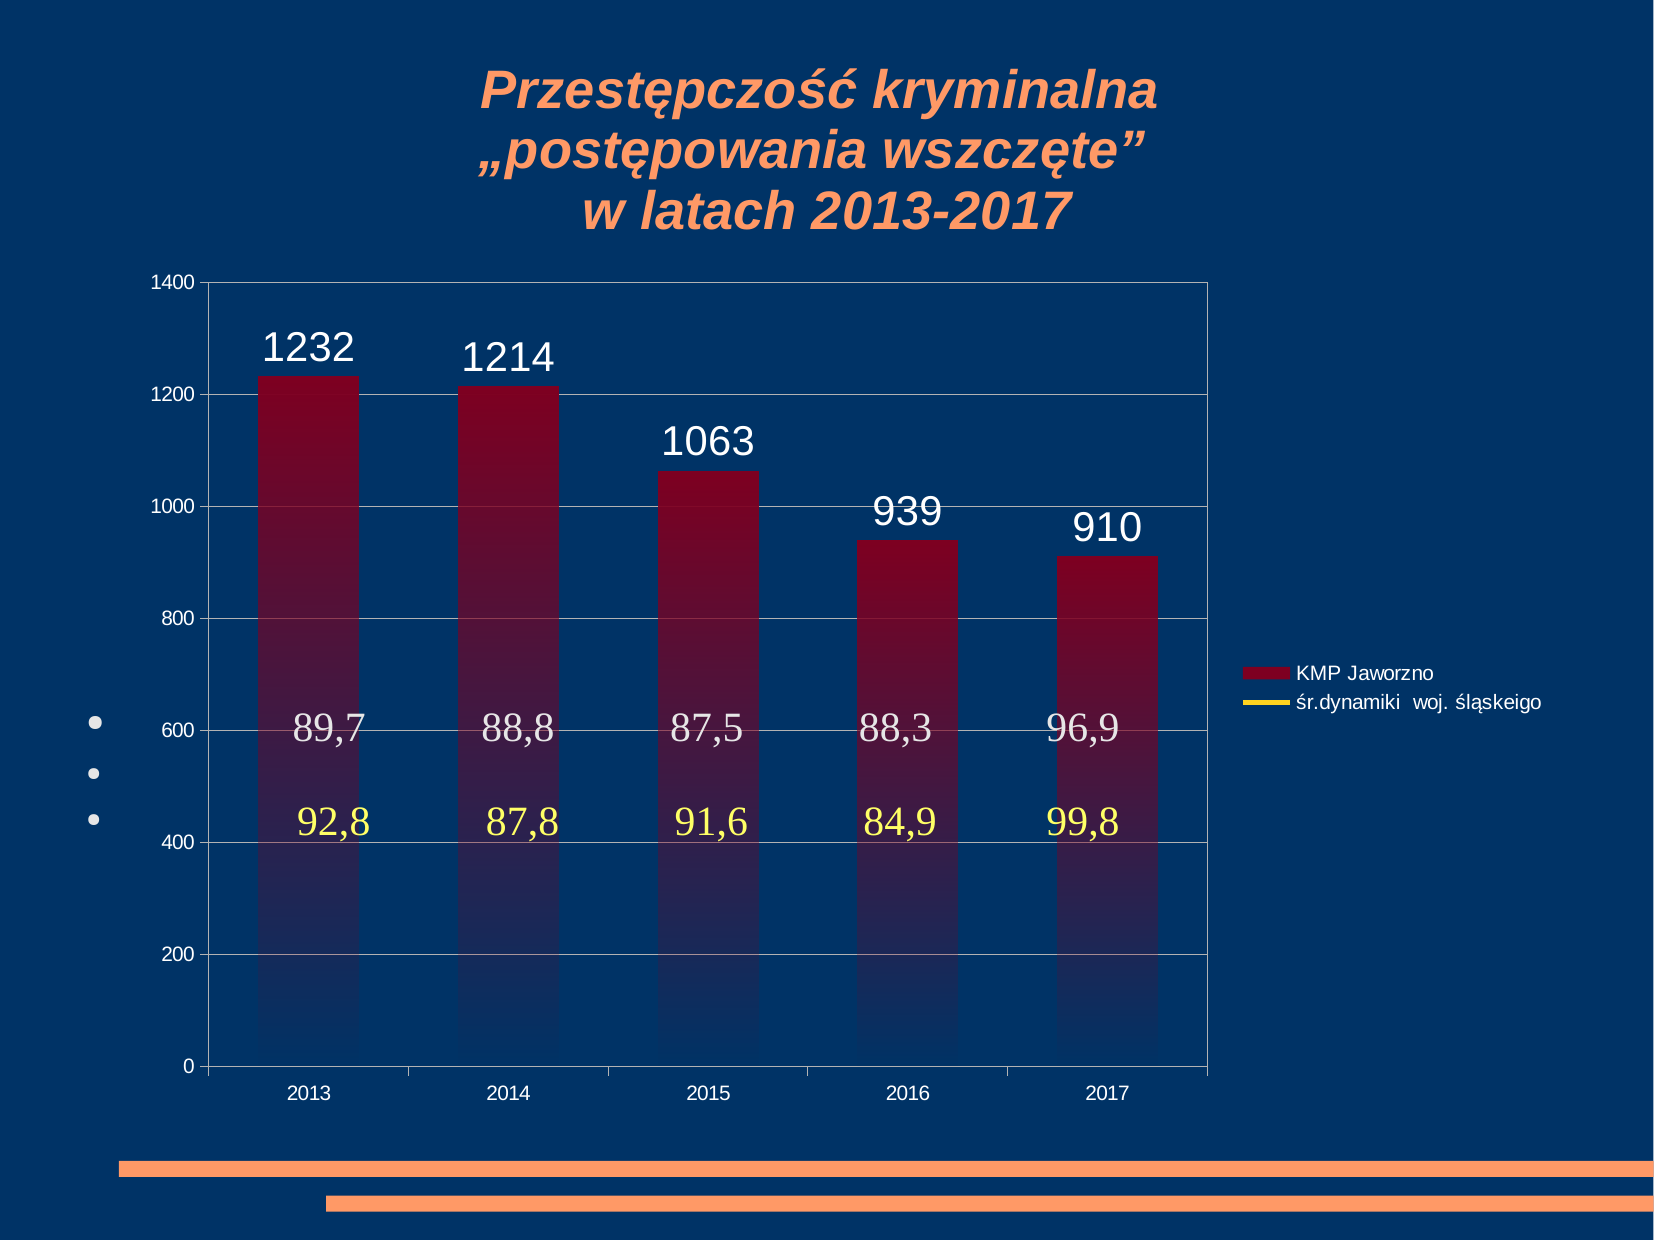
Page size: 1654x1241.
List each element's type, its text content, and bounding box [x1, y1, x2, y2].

title Przestępczość kryminalna „postępowania wszczęte” w latach 2013-2017 [121, 46, 1534, 253]
list 89,7 88,8 87,5 88,3 96,9 92,8 87,8 91,6 84,9 99,8 [68, 696, 1508, 848]
chart [121, 253, 1561, 1123]
